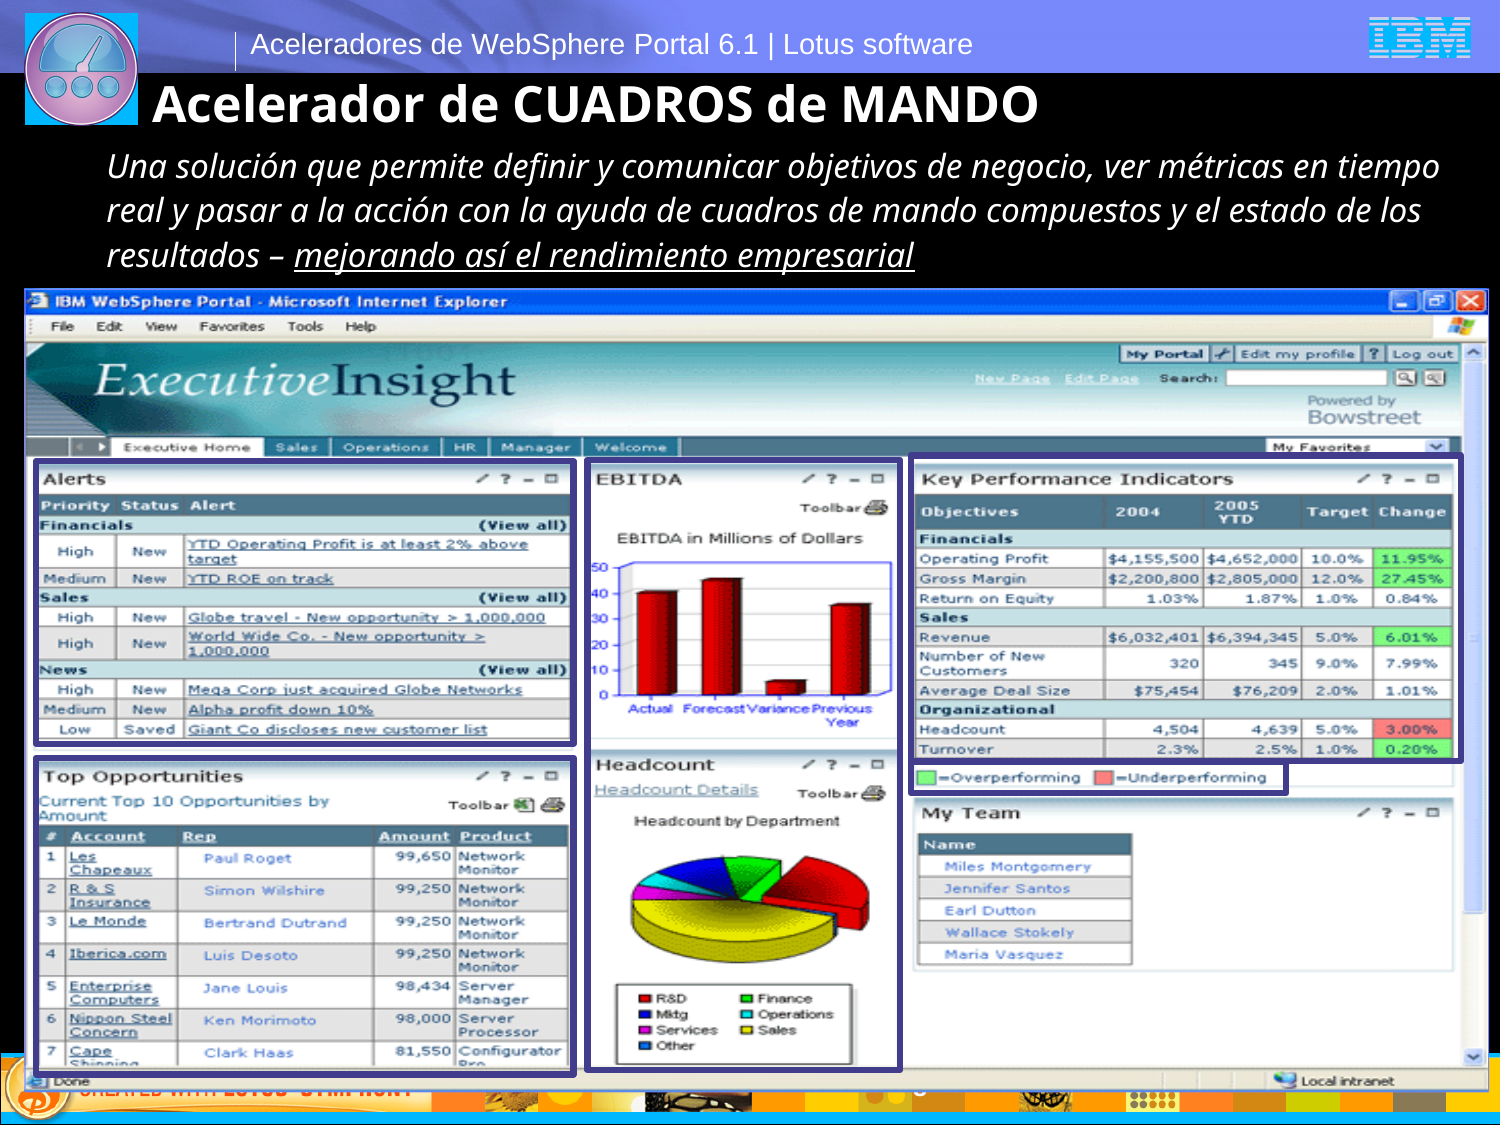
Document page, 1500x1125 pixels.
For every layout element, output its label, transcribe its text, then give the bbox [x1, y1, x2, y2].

picture [0, 0, 1500, 126]
text_box Acelerador de CUADROS de MANDO [137, 64, 1500, 135]
picture [1, 1057, 1500, 1119]
text_box Una solución que permite definir y comunicar objetivos de negocio, ver métricas en tiempo real y pasar a la acción con la ayuda de cuadros de mando compuestos y el estado de los resultados – mejorando así el rendimiento empresarial [91, 135, 1500, 280]
picture [26, 290, 1488, 1091]
